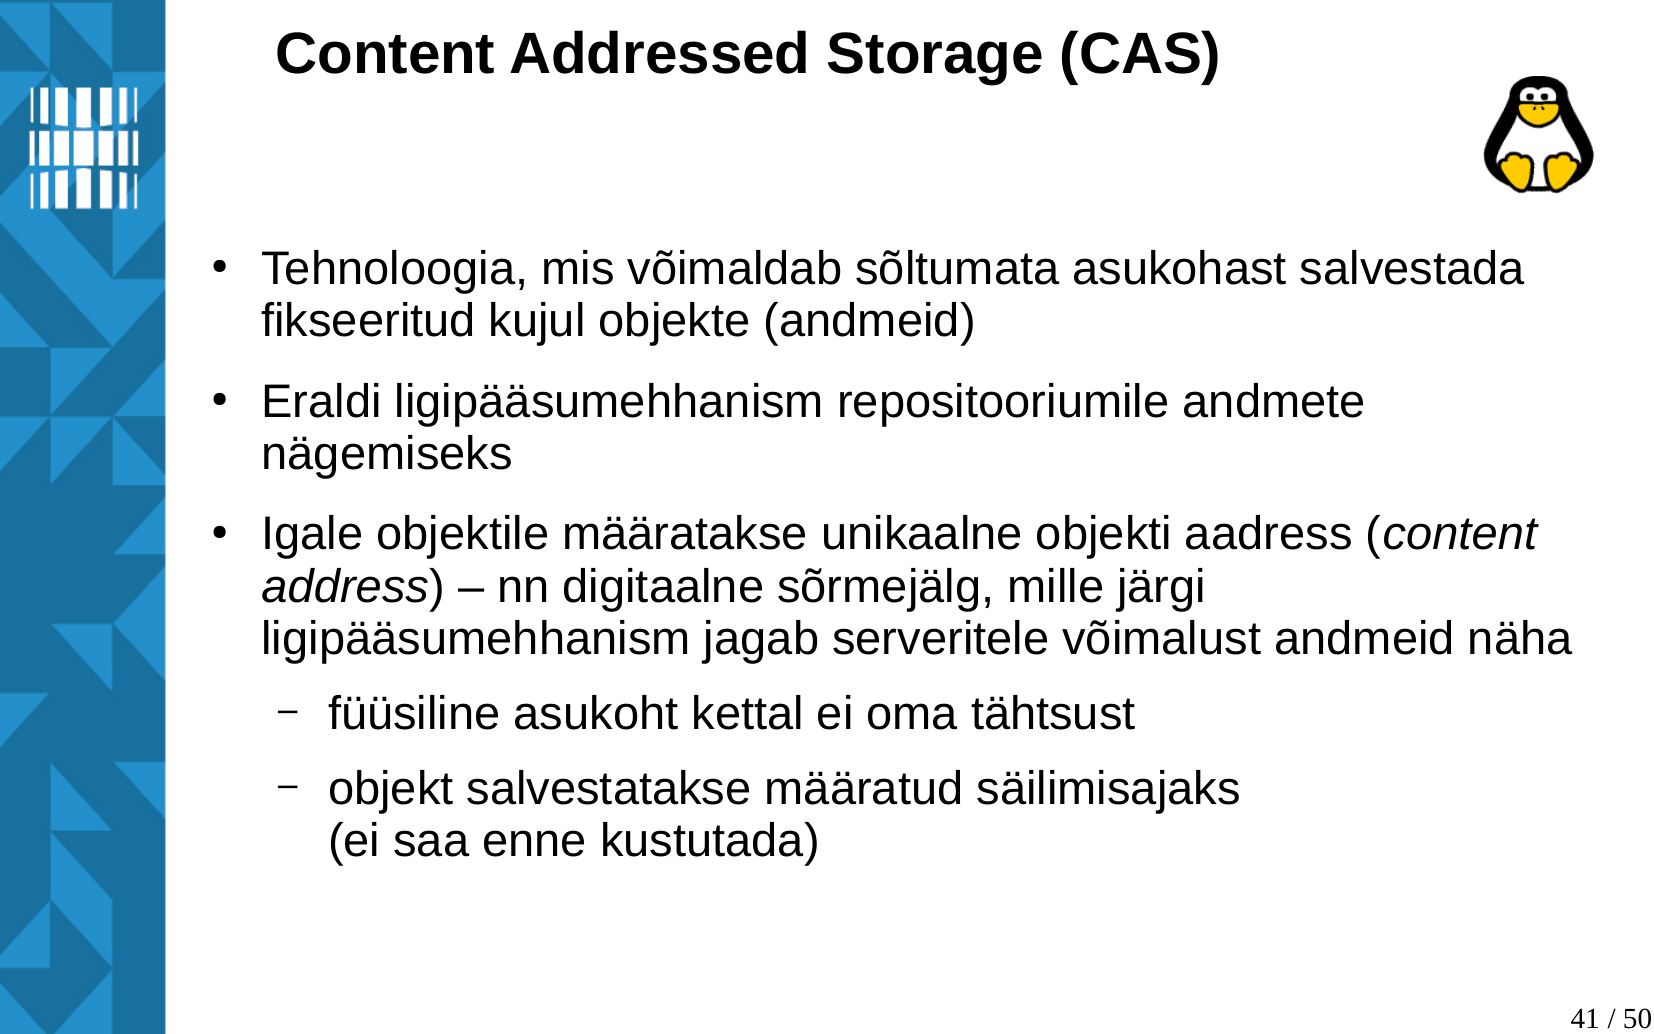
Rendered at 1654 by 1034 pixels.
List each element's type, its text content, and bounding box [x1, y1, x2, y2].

list Tehnoloogia, mis võimaldab sõltumata asukohast salvestada fikseeritud kujul objekte (andmeid) Eraldi ligipääsumehhanism repositooriumile andmete nägemiseks Igale objektile määratakse unikaalne objekti aadress (content address) – nn digitaalne sõrmejälg, mille järgi ligipääsumehhanism jagab serveritele võimalust andmeid näha füüsiline asukoht kettal ei oma tähtsust objekt salvestatakse määratud säilimisajaks (ei saa enne kustutada) [194, 241, 1586, 924]
title Content Addressed Storage (CAS) [275, 11, 1586, 95]
picture [1445, 41, 1630, 206]
